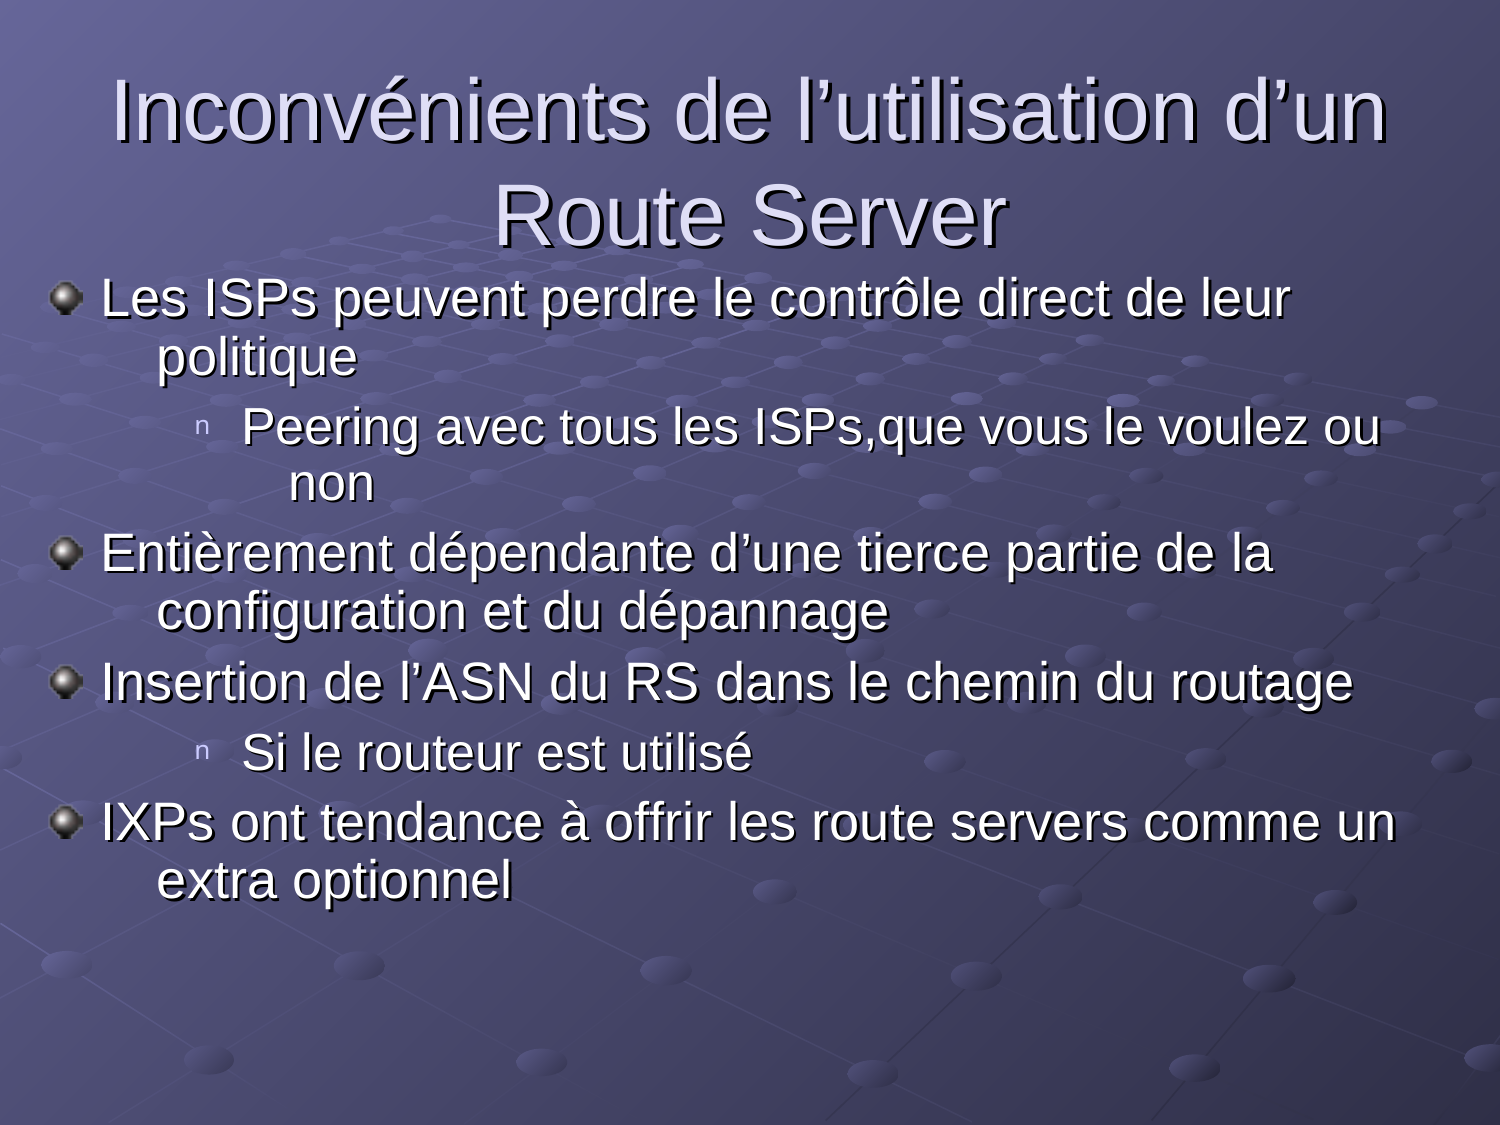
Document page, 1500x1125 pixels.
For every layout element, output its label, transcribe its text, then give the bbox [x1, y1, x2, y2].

list Les ISPs peuvent perdre le contrôle direct de leur politique Peering avec tous les ISPs,que vous le voulez ou non Entièrement dépendante d’une tierce partie de la configuration et du dépannage Insertion de l’ASN du RS dans le chemin du routage Si le routeur est utilisé IXPs ont tendance à offrir les route servers comme un extra optionnel [29, 262, 1471, 1007]
title Inconvénients de l’utilisation d’un Route Server [75, 45, 1426, 233]
